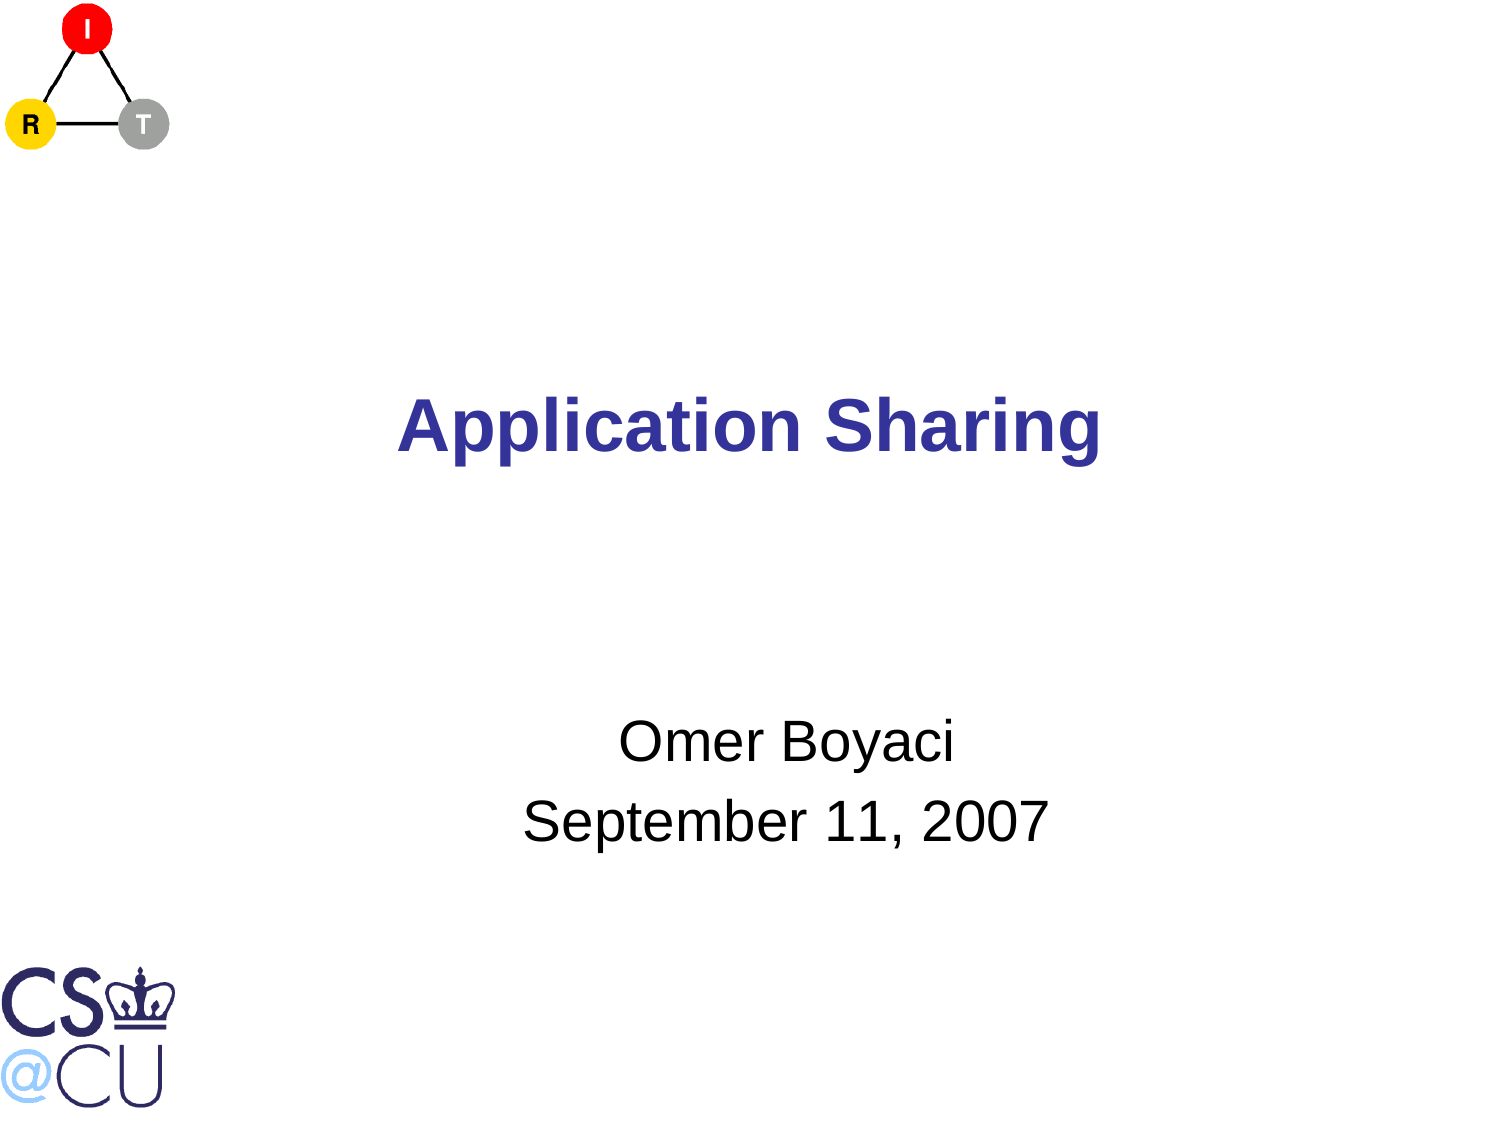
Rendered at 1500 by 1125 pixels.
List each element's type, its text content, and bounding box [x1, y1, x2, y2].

title Application Sharing [112, 285, 1388, 549]
picture [0, 949, 175, 1125]
text_box Omer Boyaci September 11, 2007 [225, 637, 1276, 926]
picture [0, 0, 173, 154]
